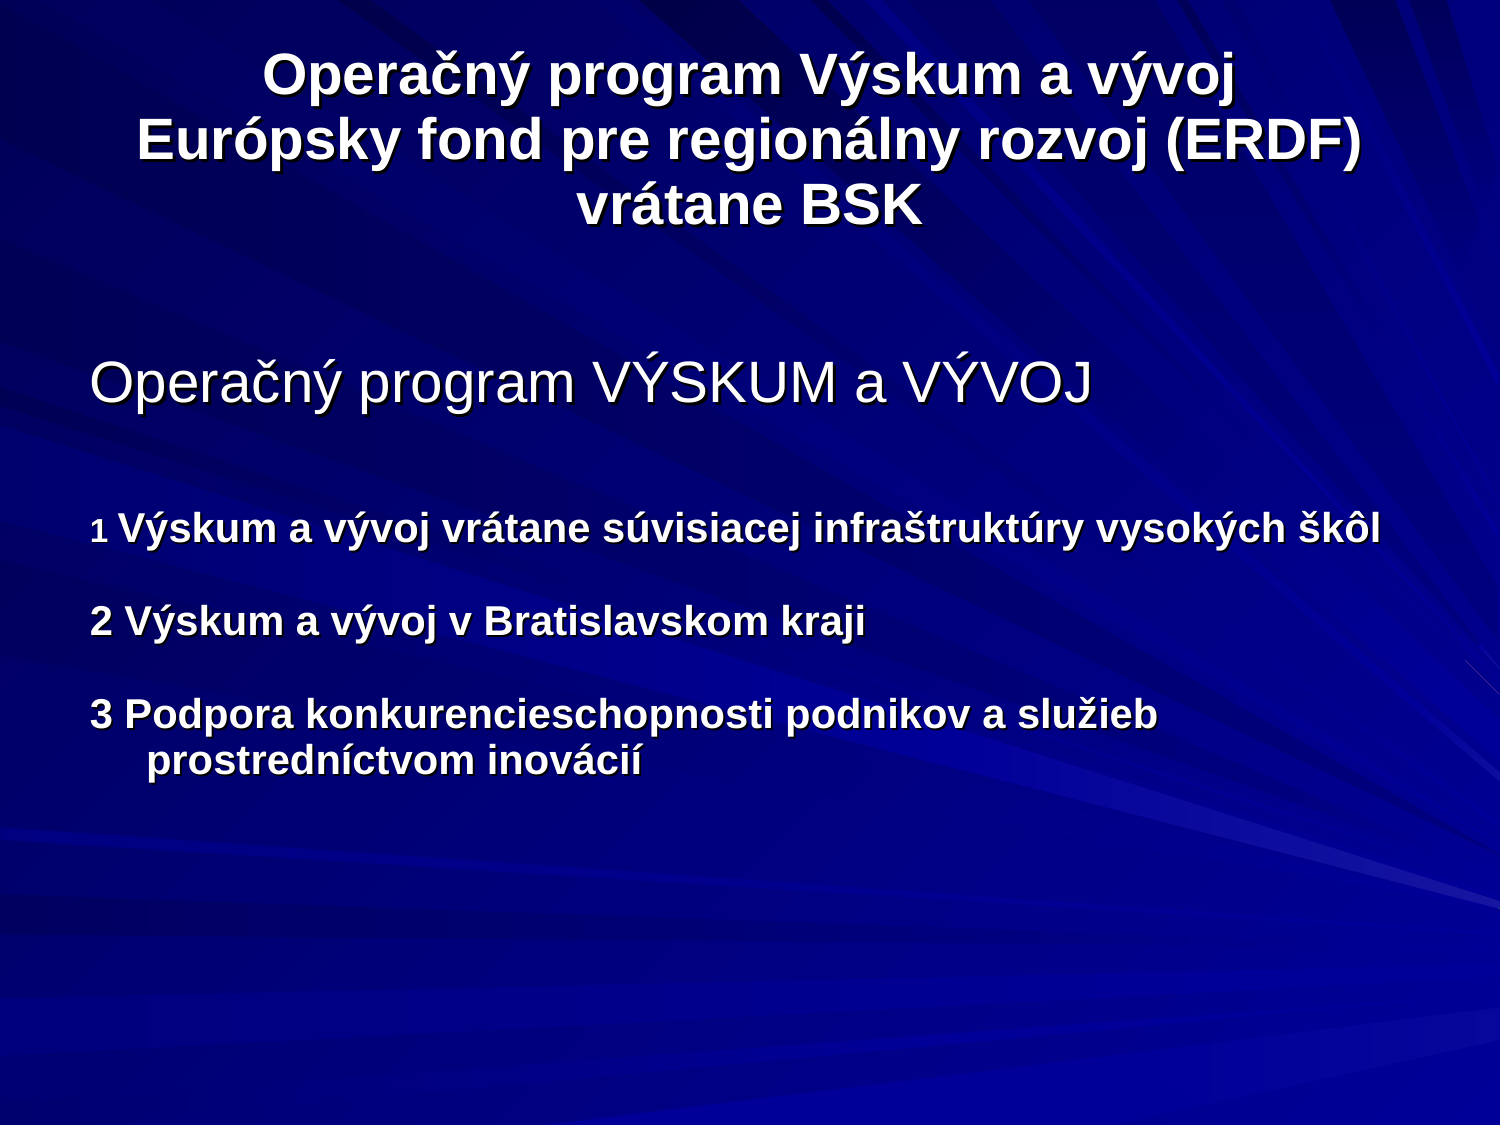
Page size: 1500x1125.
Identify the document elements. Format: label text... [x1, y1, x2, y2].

list Operačný program VÝSKUM a VÝVOJ 1 Výskum a vývoj vrátane súvisiacej infraštruktúry vysokých škôl 2 Výskum a vývoj v Bratislavskom kraji 3 Podpora konkurencieschopnosti podnikov a služieb prostredníctvom inovácií [75, 262, 1426, 1082]
title Operačný program Výskum a vývoj Európsky fond pre regionálny rozvoj (ERDF) vrátane BSK [75, 26, 1426, 252]
